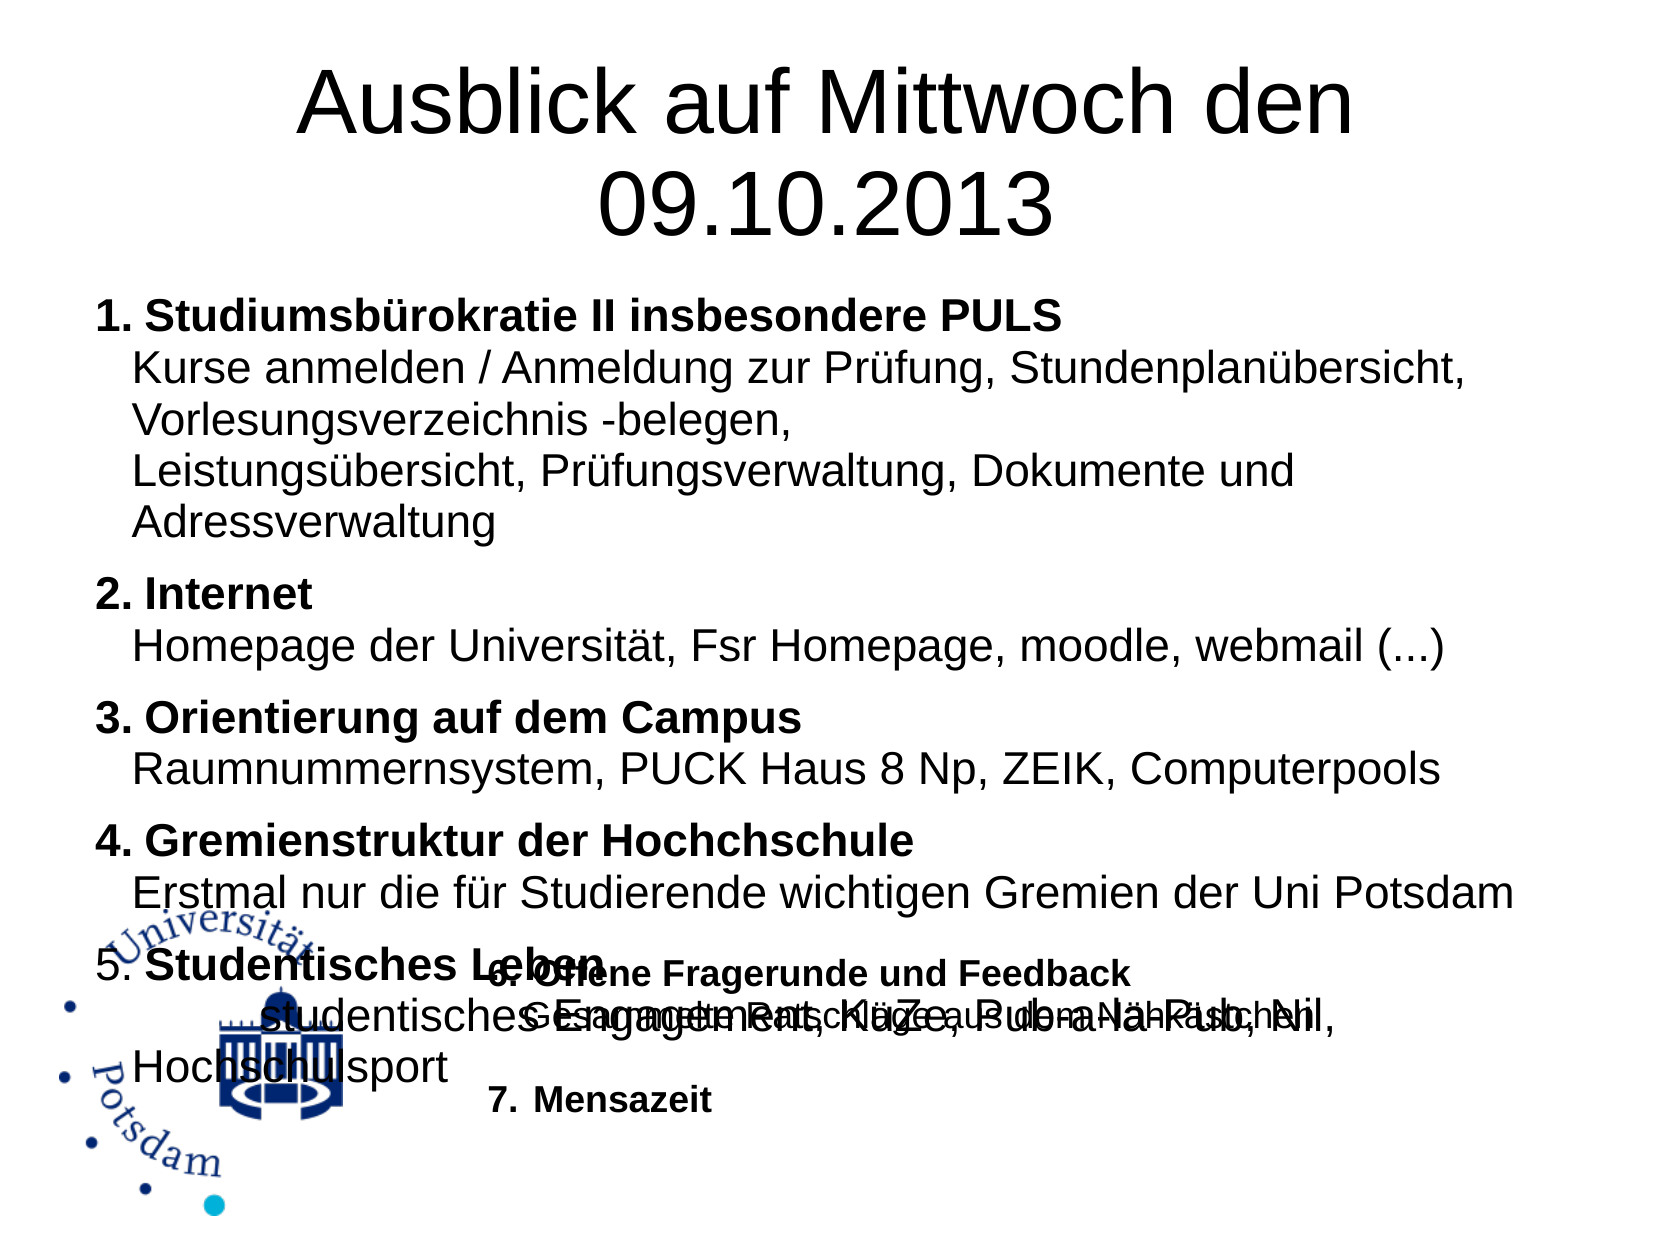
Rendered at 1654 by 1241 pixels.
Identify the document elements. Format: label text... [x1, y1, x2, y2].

list Studiumsbürokratie II insbesondere PULS Kurse anmelden / Anmeldung zur Prüfung, Stundenplanübersicht, Vorlesungsverzeichnis -belegen, Leistungsübersicht, Prüfungsverwaltung, Dokumente und Adressverwaltung Internet Homepage der Universität, Fsr Homepage, moodle, webmail (...) Orientierung auf dem Campus Raumnummernsystem, PUCK Haus 8 Np, ZEIK, Computerpools Gremienstruktur der Hochchschule Erstmal nur die für Studierende wichtigen Gremien der Uni Potsdam Studentisches Leben studentisches Engagement, KuZe, Pub-a-la-Pub, Nil, Hochschulsport [82, 290, 1538, 1146]
text_box Offene Fragerunde und Feedback Gesammelte Ratschläge aus dem Nähkästchen Mensazeit [472, 944, 1586, 1182]
title Ausblick auf Mittwoch den 09.10.2013 [82, 49, 1571, 257]
picture [59, 909, 343, 1216]
